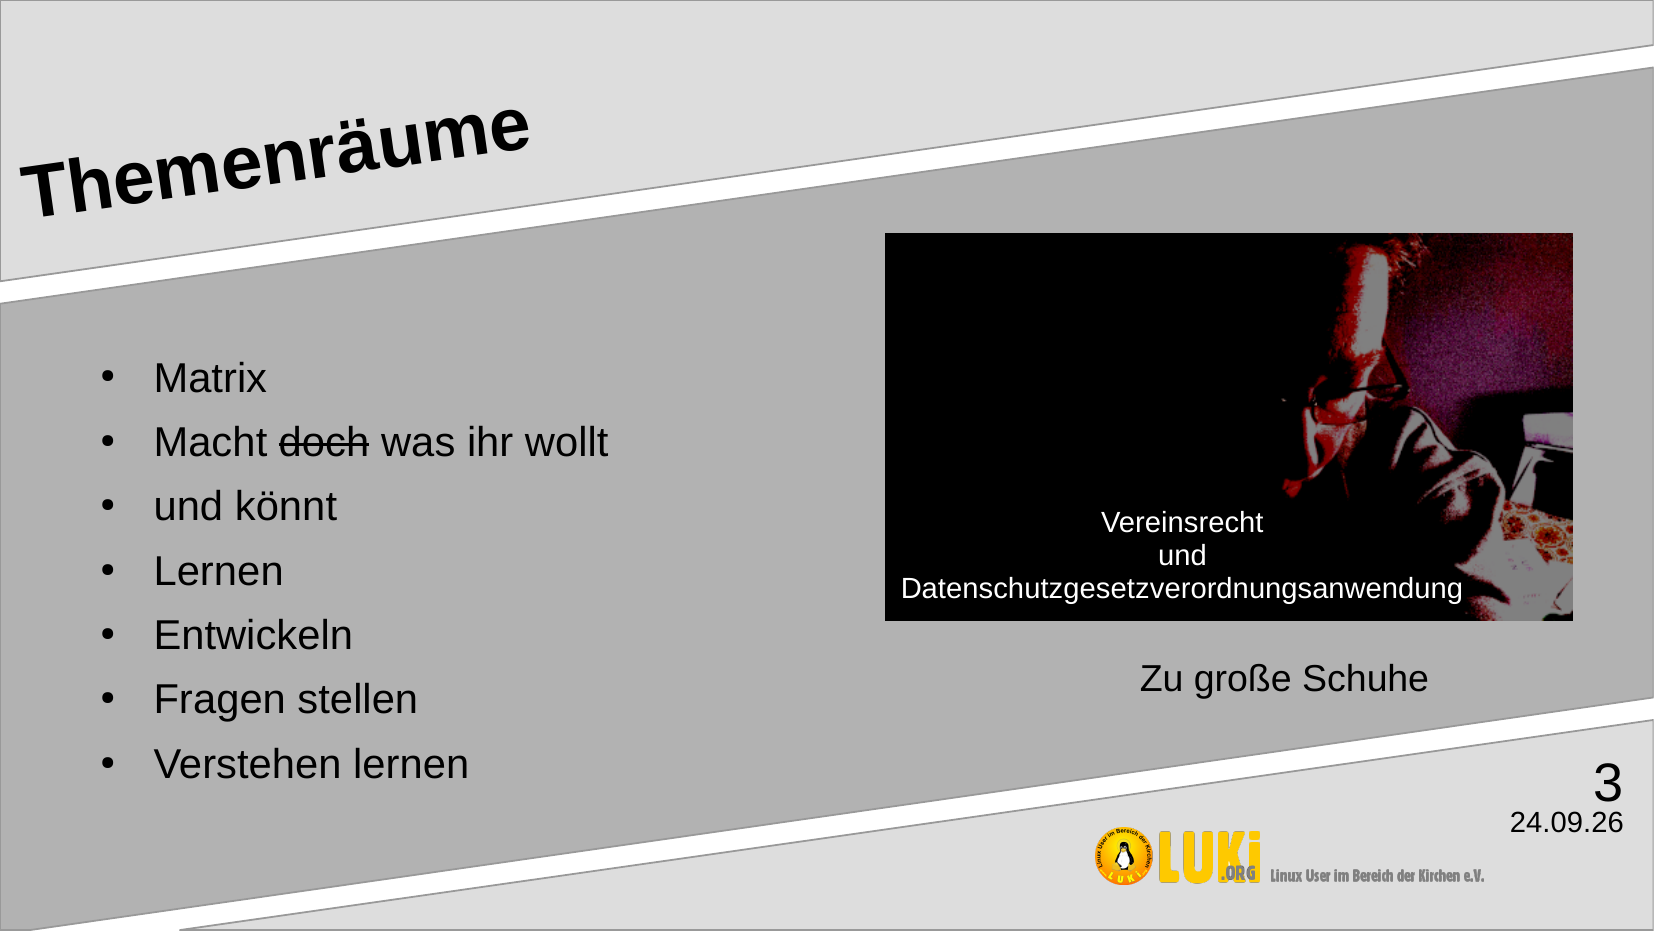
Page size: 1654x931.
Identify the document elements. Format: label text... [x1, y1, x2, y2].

picture [1092, 825, 1493, 886]
title Themenräume [11, 0, 1496, 272]
picture [885, 233, 1573, 621]
text_box Zu große Schuhe [1092, 649, 1477, 707]
list Matrix Macht doch was ihr wollt und könnt Lernen Entwickeln Fragen stellen Verstehen lernen [82, 354, 798, 833]
text_box Vereinsrecht und Datenschutzgesetzverordnungsanwendung [885, 499, 1480, 612]
